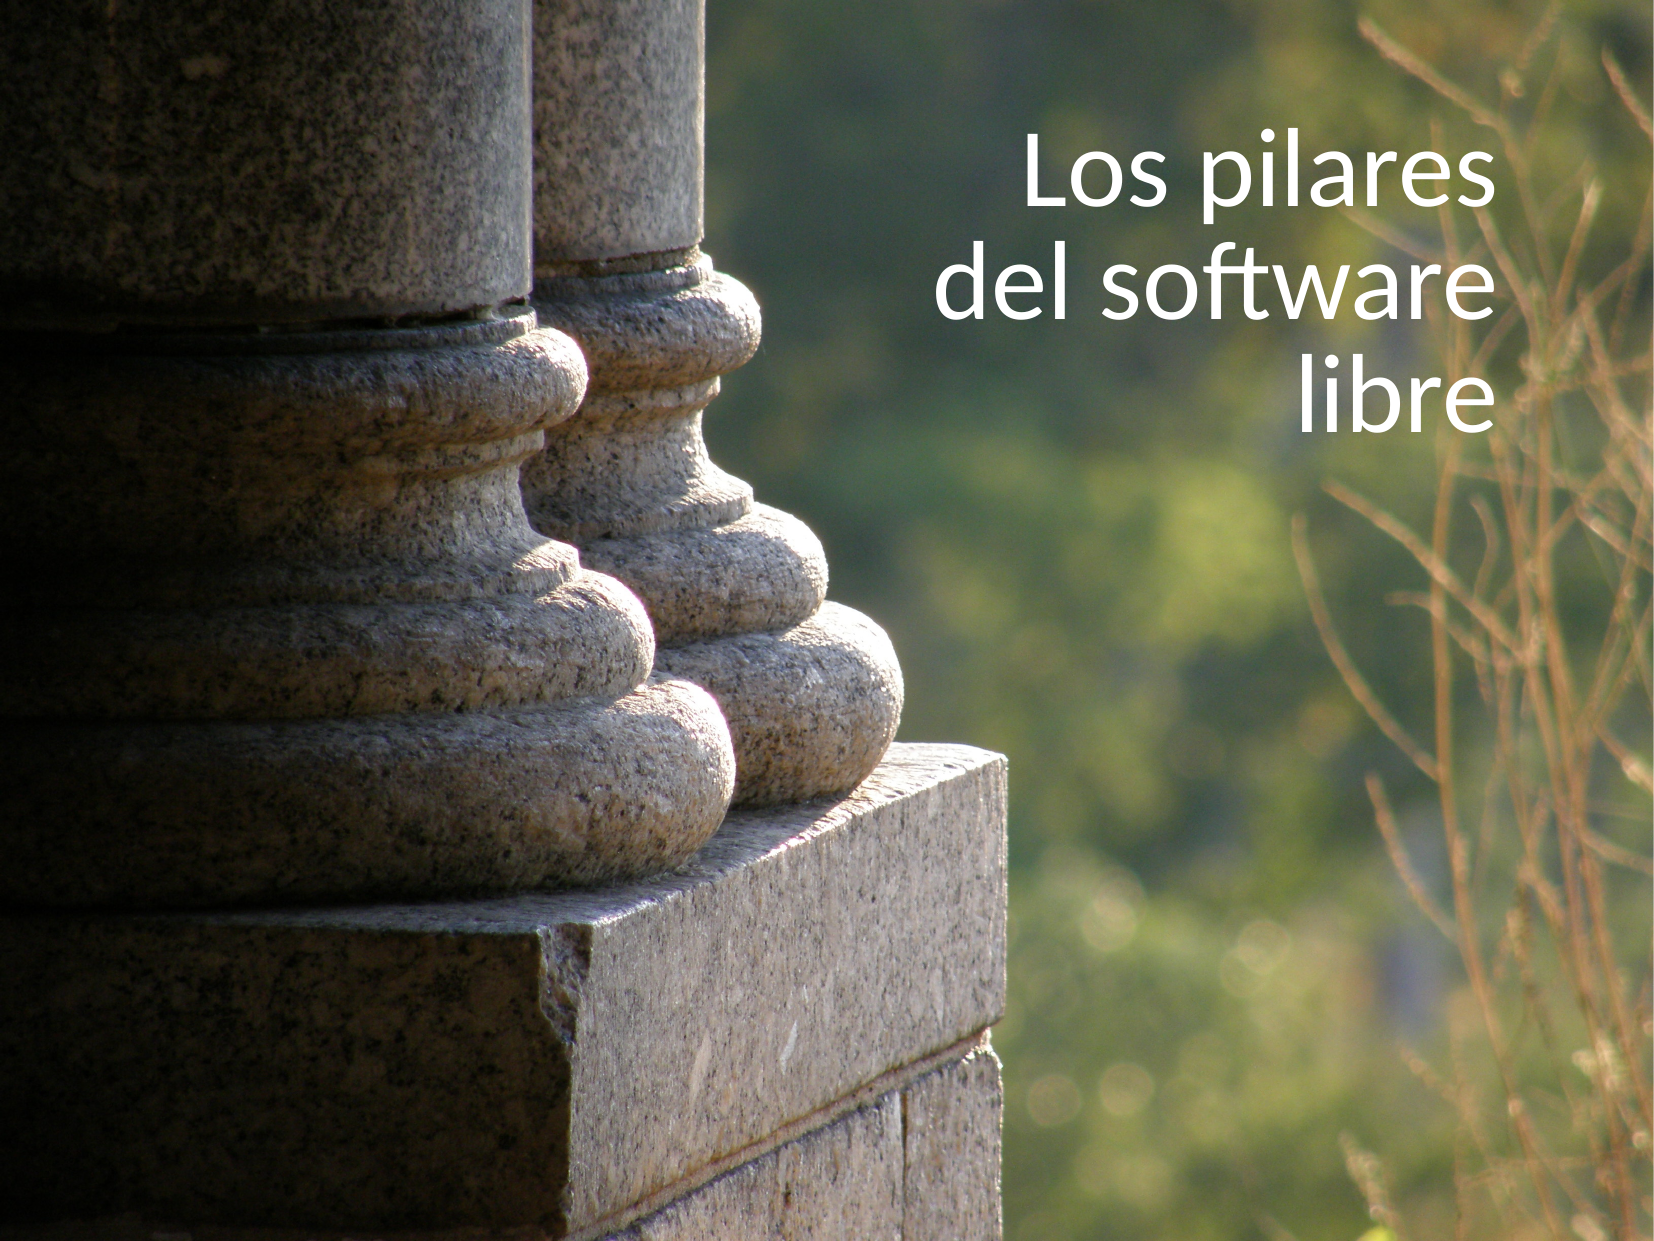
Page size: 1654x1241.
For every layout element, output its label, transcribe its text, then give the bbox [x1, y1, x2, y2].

text_box Los pilares del software libre [867, 114, 1514, 468]
picture [0, 0, 1654, 1241]
